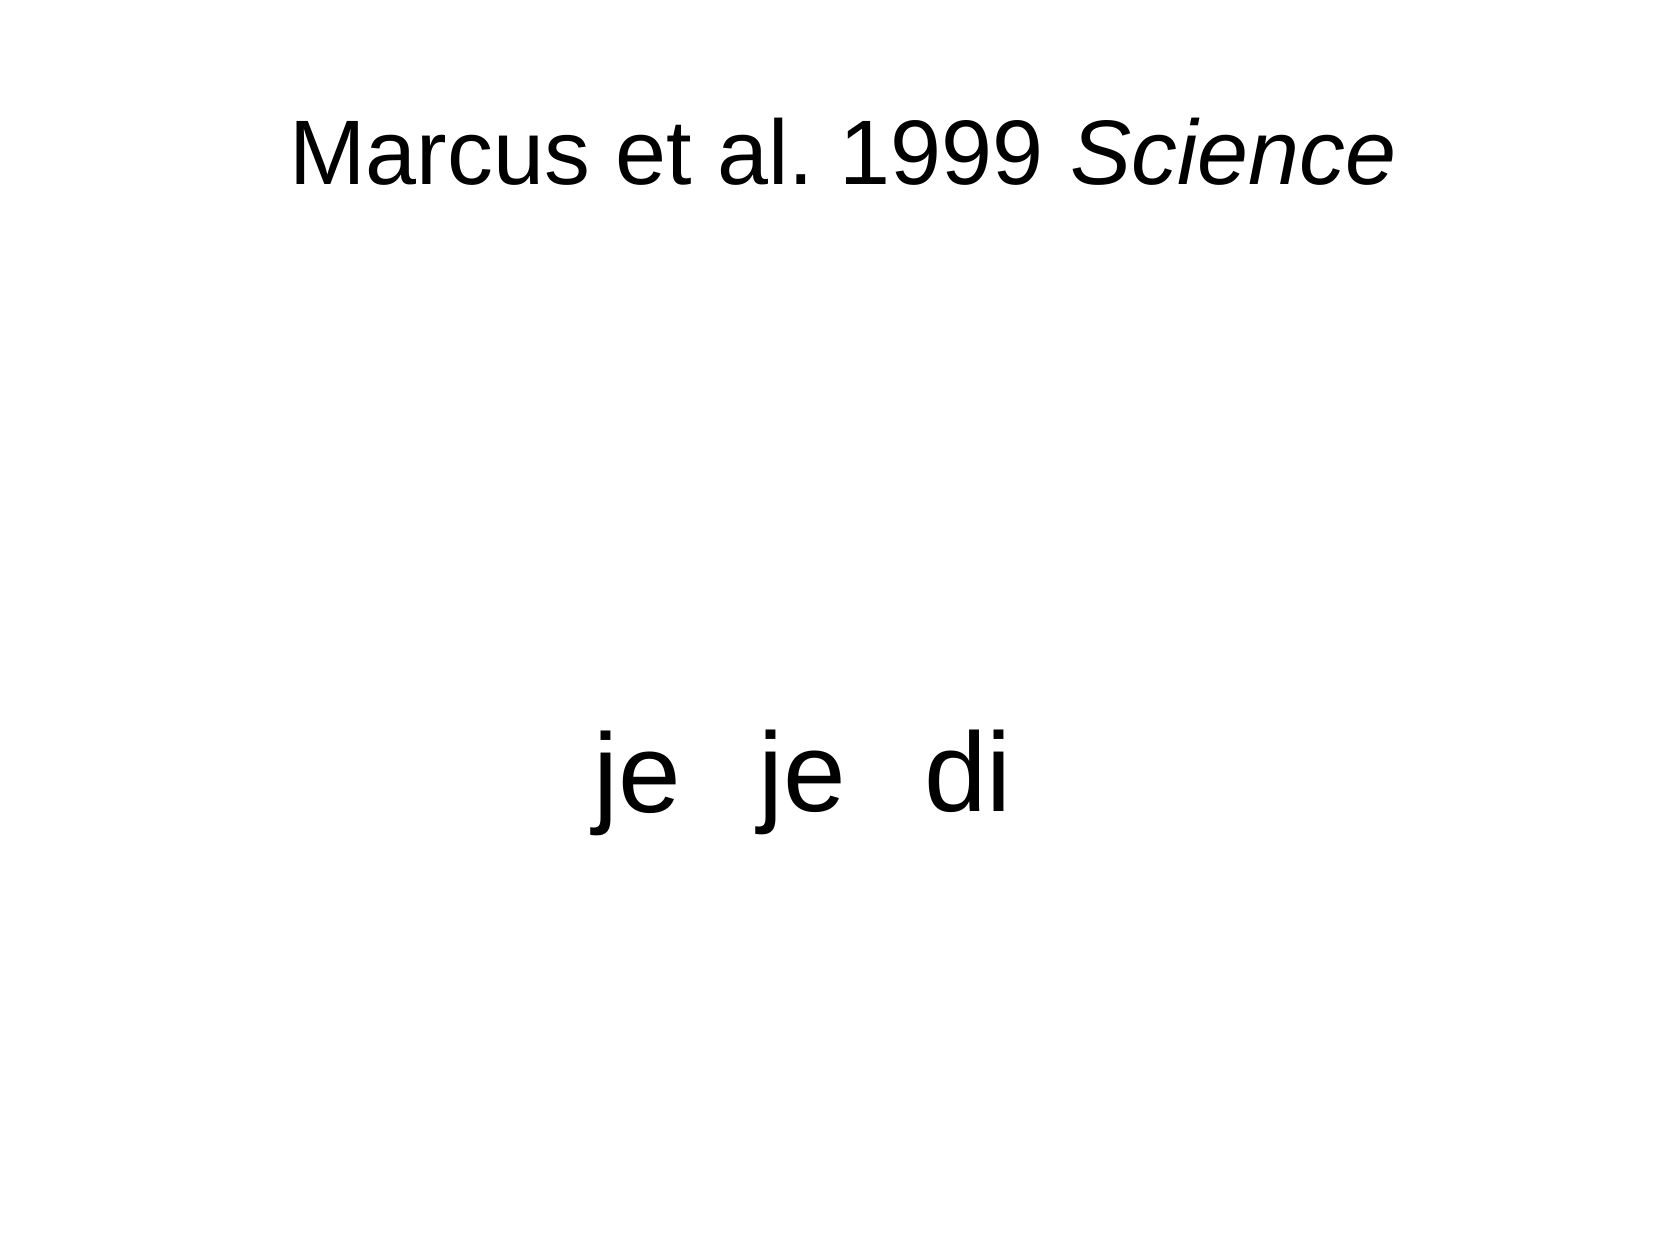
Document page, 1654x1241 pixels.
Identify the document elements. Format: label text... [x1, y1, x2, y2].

text_box je [744, 702, 909, 992]
text_box je [578, 703, 745, 993]
title Marcus et al. 1999 Science [82, 49, 1571, 257]
text_box di [909, 702, 1075, 992]
